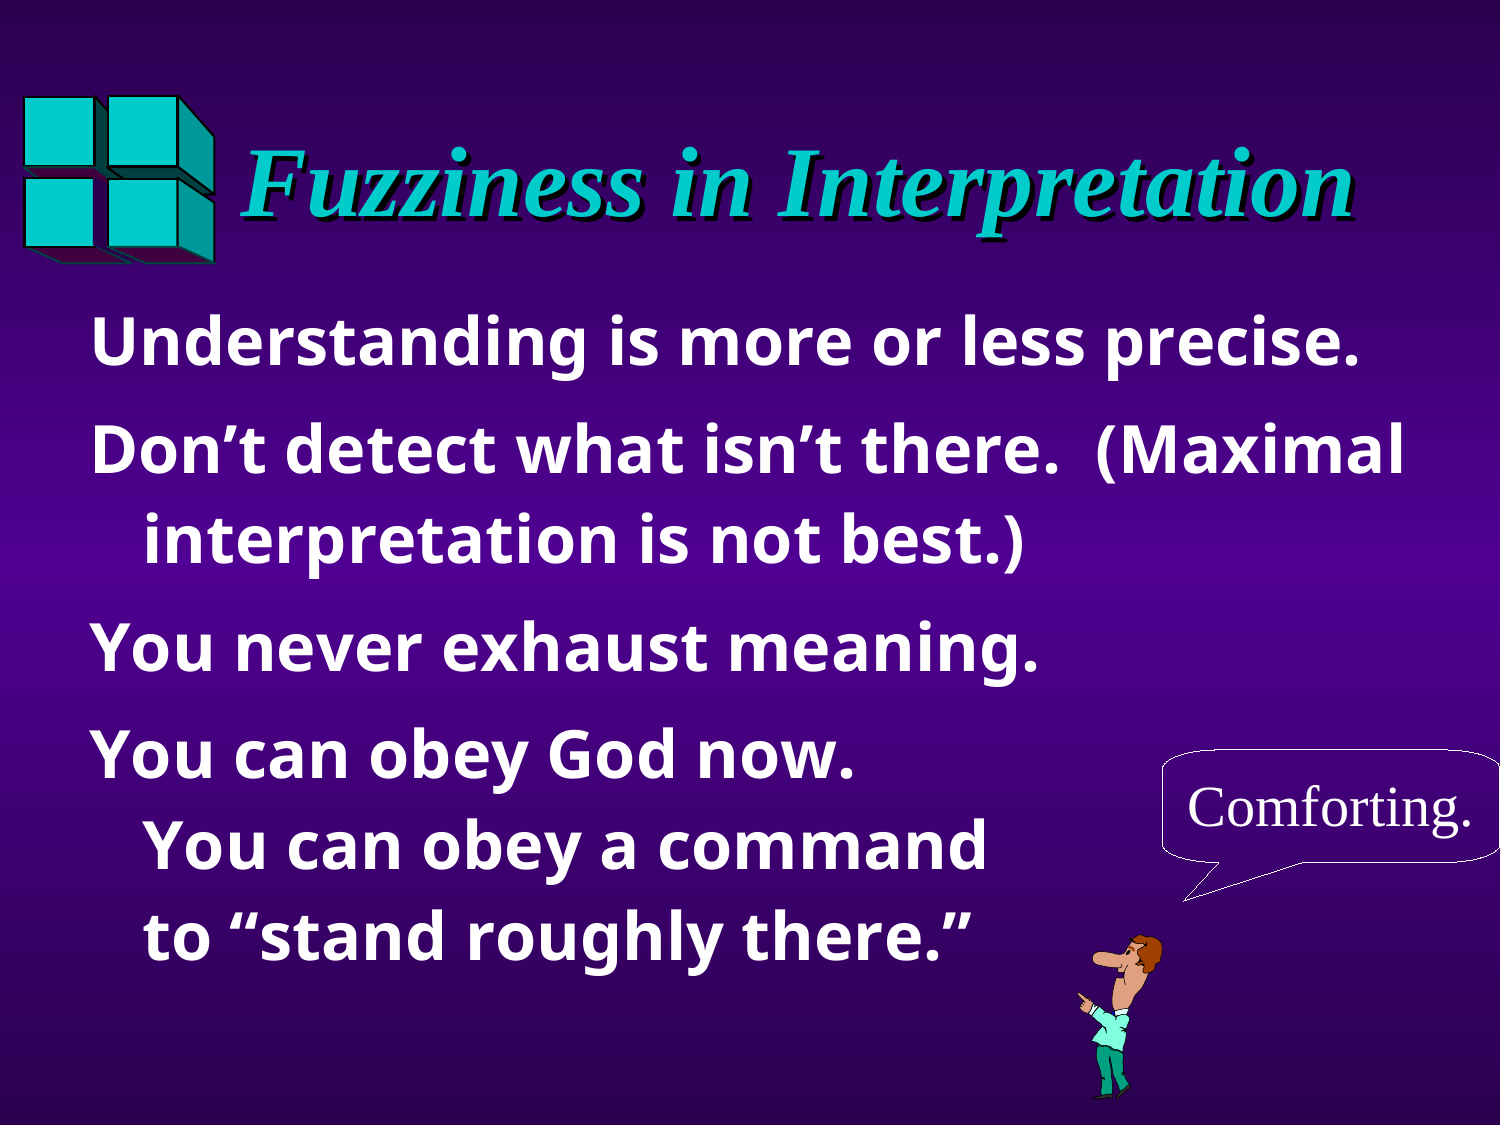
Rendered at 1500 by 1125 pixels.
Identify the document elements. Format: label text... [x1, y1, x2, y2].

chart [1076, 934, 1164, 1100]
text_box Comforting. [1162, 749, 1500, 902]
list Understanding is more or less precise. Don’t detect what isn’t there. (Maximal interpretation is not best.) You never exhaust meaning. You can obey God now. You can obey a command to “stand roughly there.” [75, 287, 1500, 963]
title Fuzziness in Interpretation [224, 78, 1388, 287]
